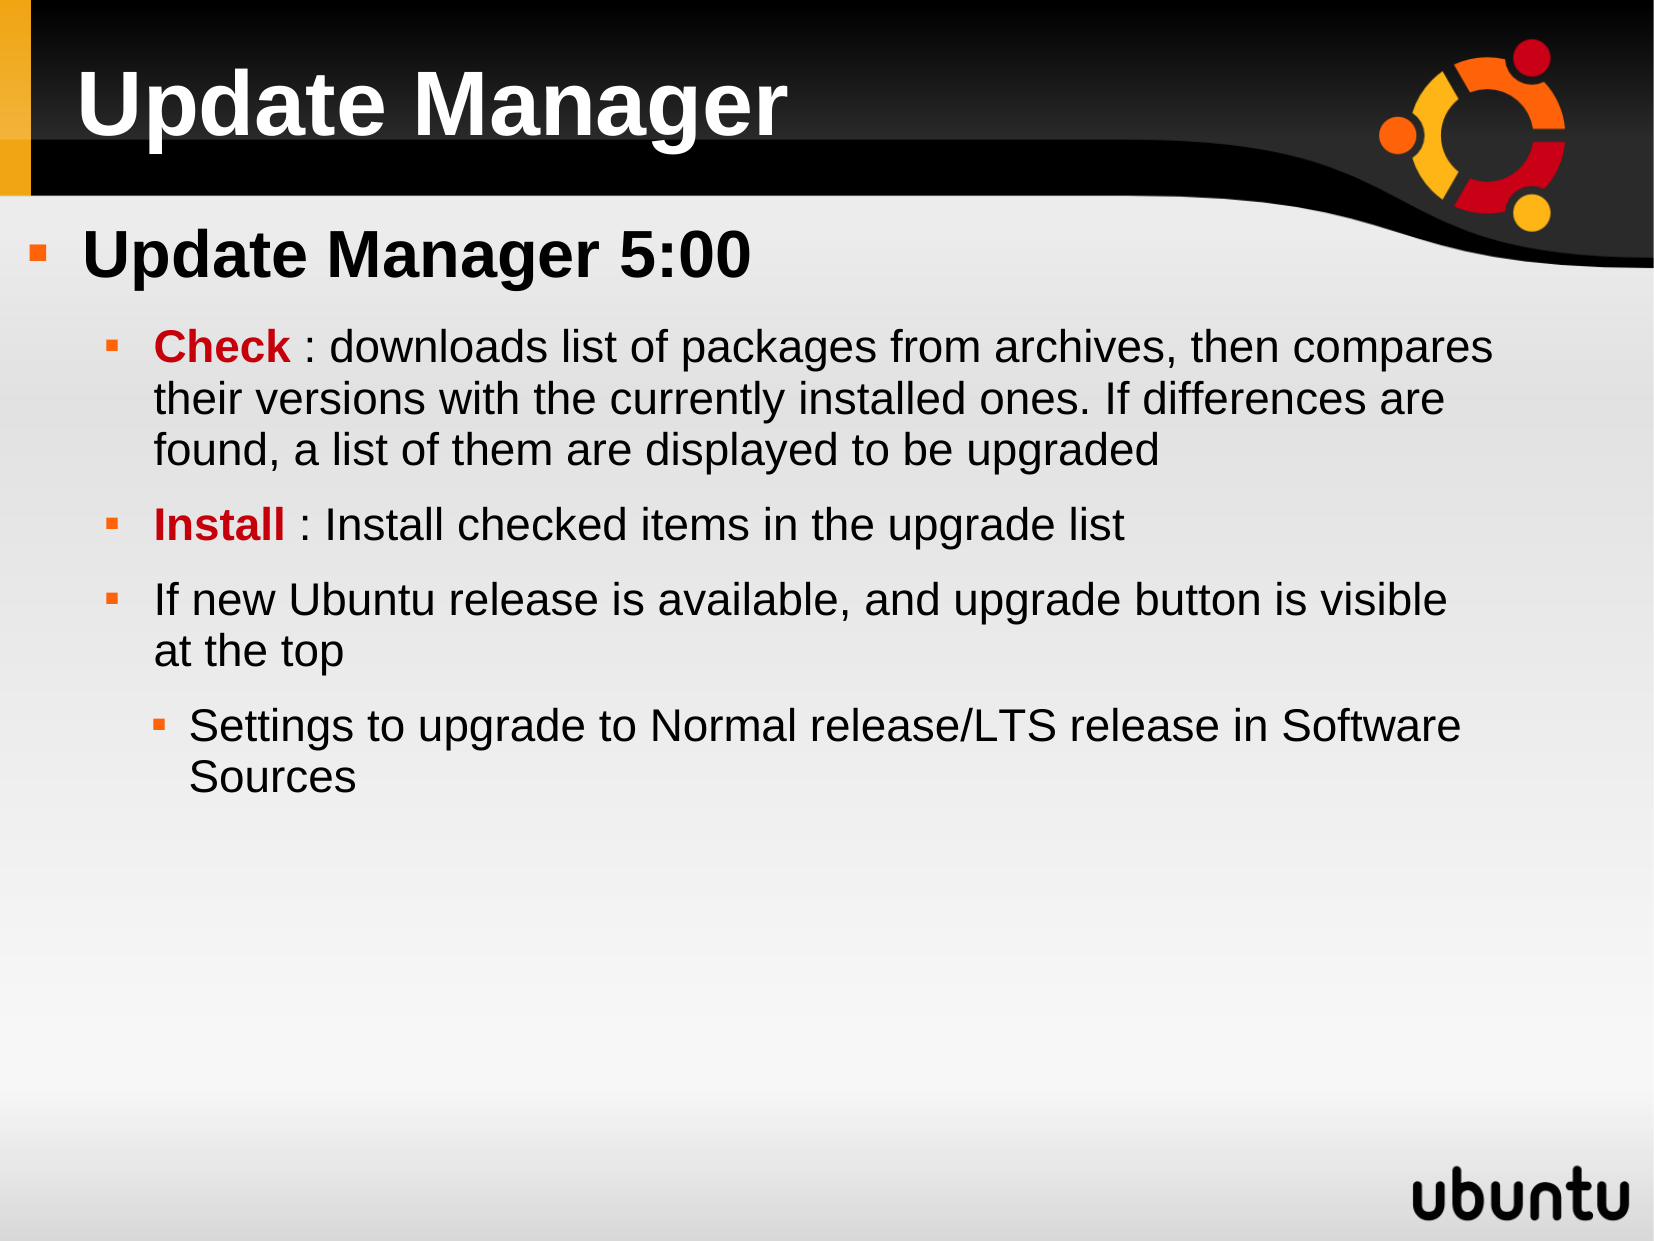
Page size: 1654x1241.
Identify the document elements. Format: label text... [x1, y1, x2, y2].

title Update Manager [76, 0, 1565, 208]
list Update Manager 5:00 Check : downloads list of packages from archives, then compares their versions with the currently installed ones. If differences are found, a list of them are displayed to be upgraded Install : Install checked items in the upgrade list If new Ubuntu release is available, and upgrade button is visible at the top Settings to upgrade to Normal release/LTS release in Software Sources [11, 217, 1501, 1036]
picture [0, 0, 1654, 1241]
